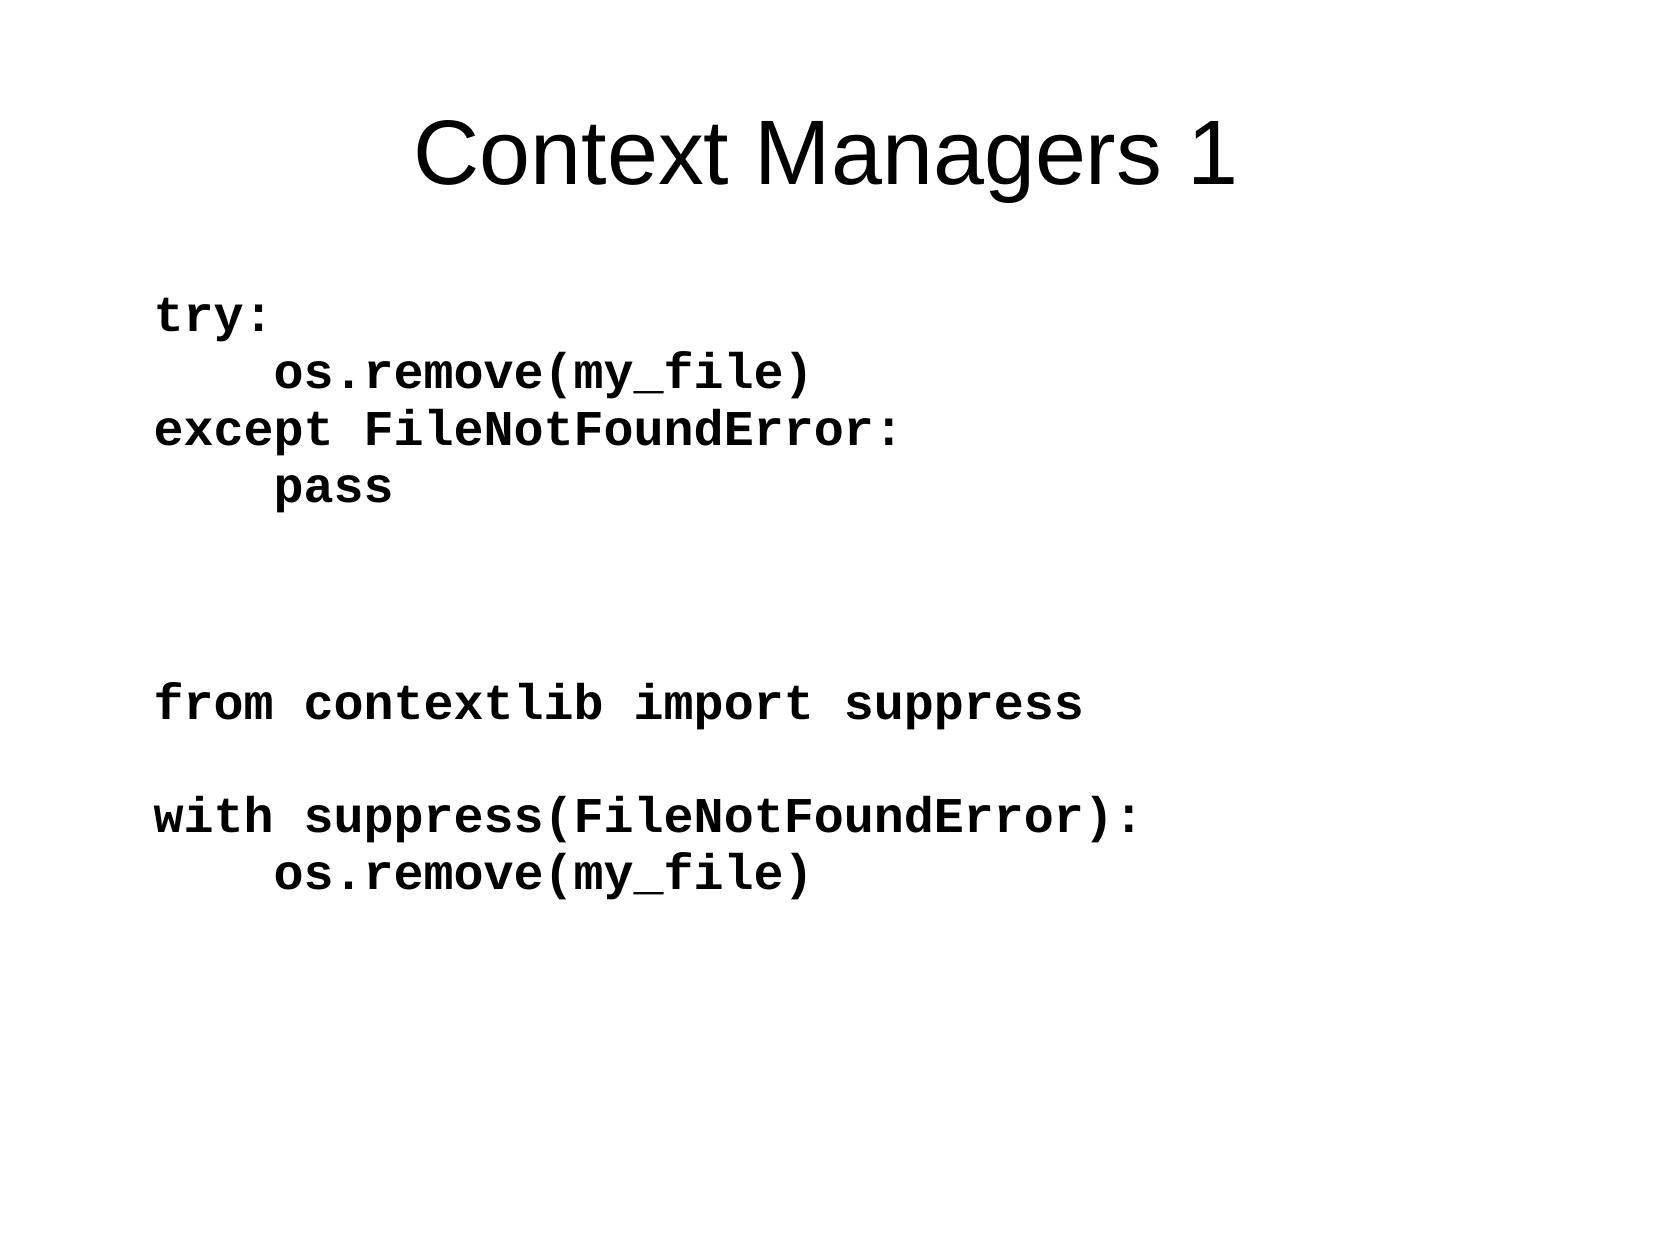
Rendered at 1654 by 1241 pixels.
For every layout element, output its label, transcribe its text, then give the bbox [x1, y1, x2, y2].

title Context Managers 1 [82, 49, 1571, 257]
list try: os.remove(my_file) except FileNotFoundError: pass from contextlib import suppress with suppress(FileNotFoundError): os.remove(my_file) [82, 290, 1571, 1010]
